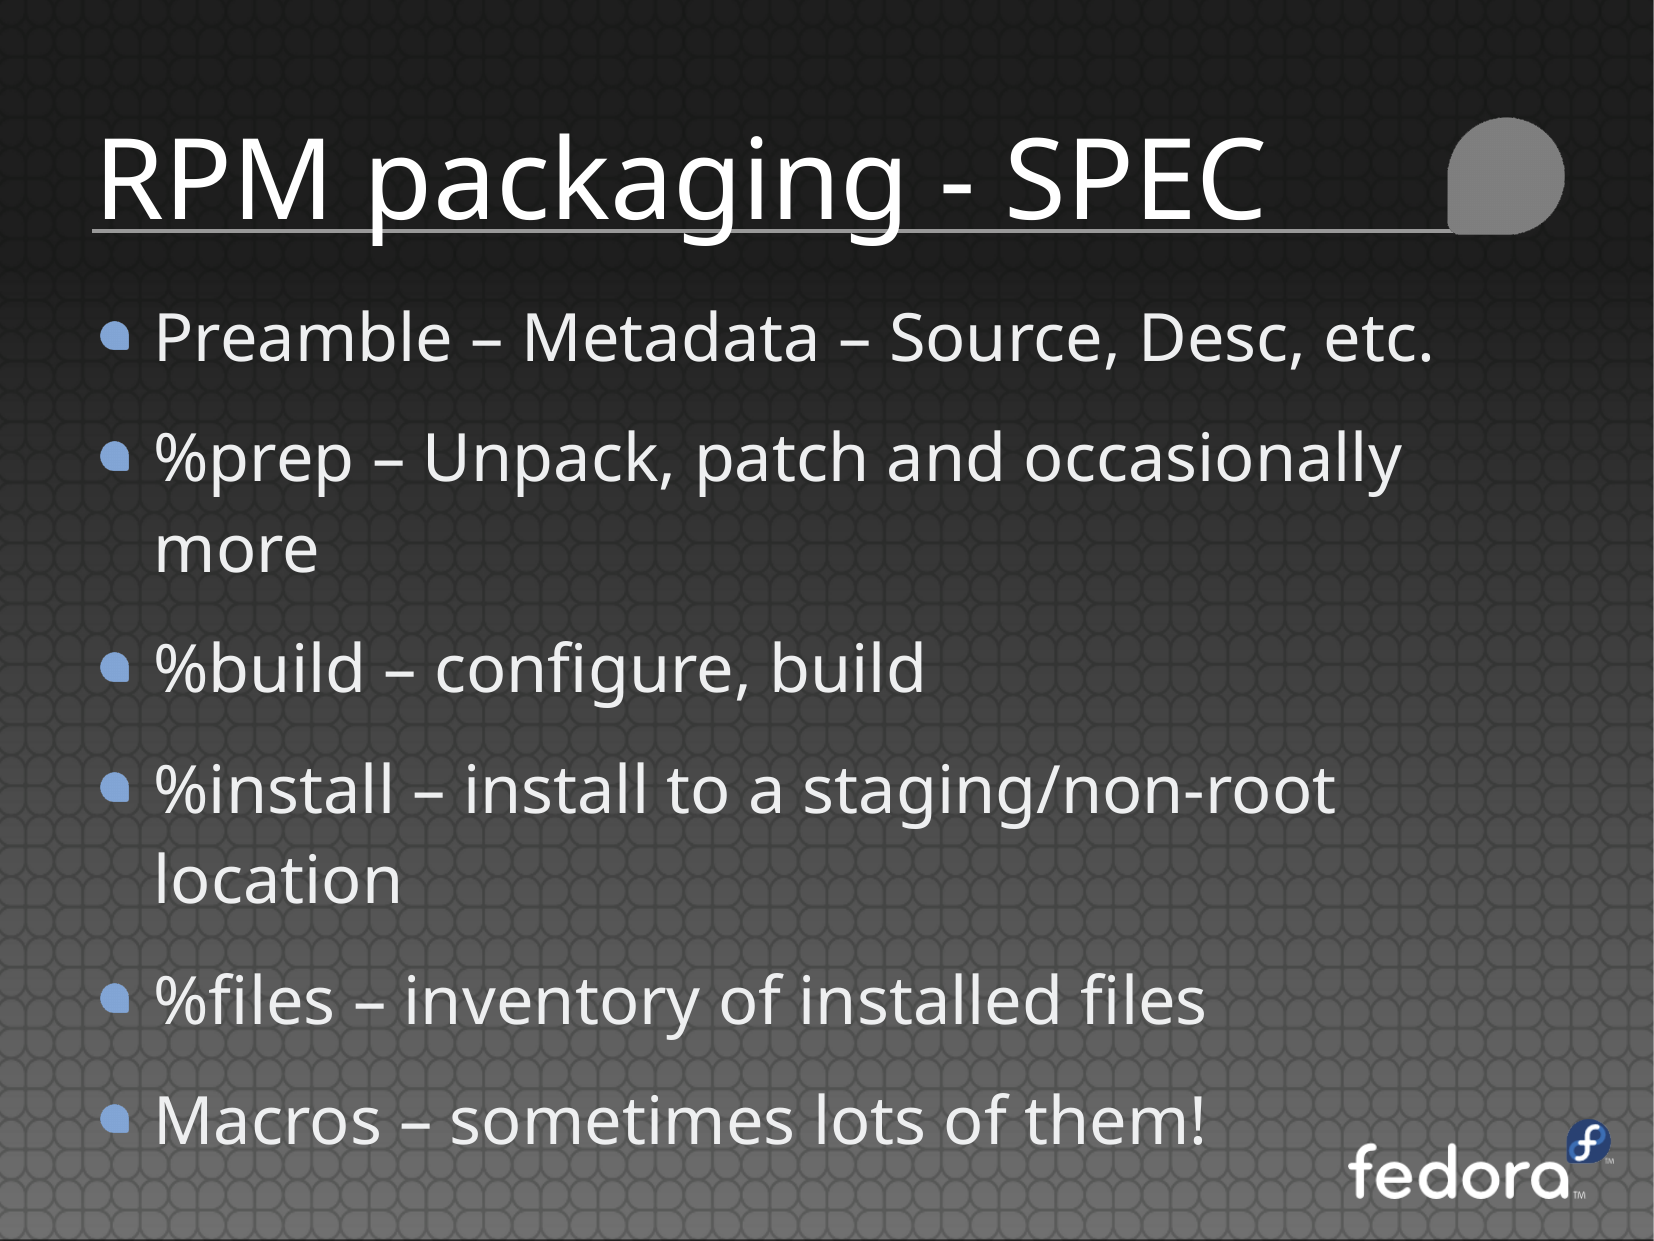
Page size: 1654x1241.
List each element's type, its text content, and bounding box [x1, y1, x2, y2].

list Preamble – Metadata – Source, Desc, etc. %prep – Unpack, patch and occasionally more %build – configure, build %install – install to a staging/non-root location %files – inventory of installed files Macros – sometimes lots of them! [82, 290, 1571, 1094]
picture [0, 0, 1654, 1241]
title RPM packaging - SPEC [94, 100, 1426, 251]
